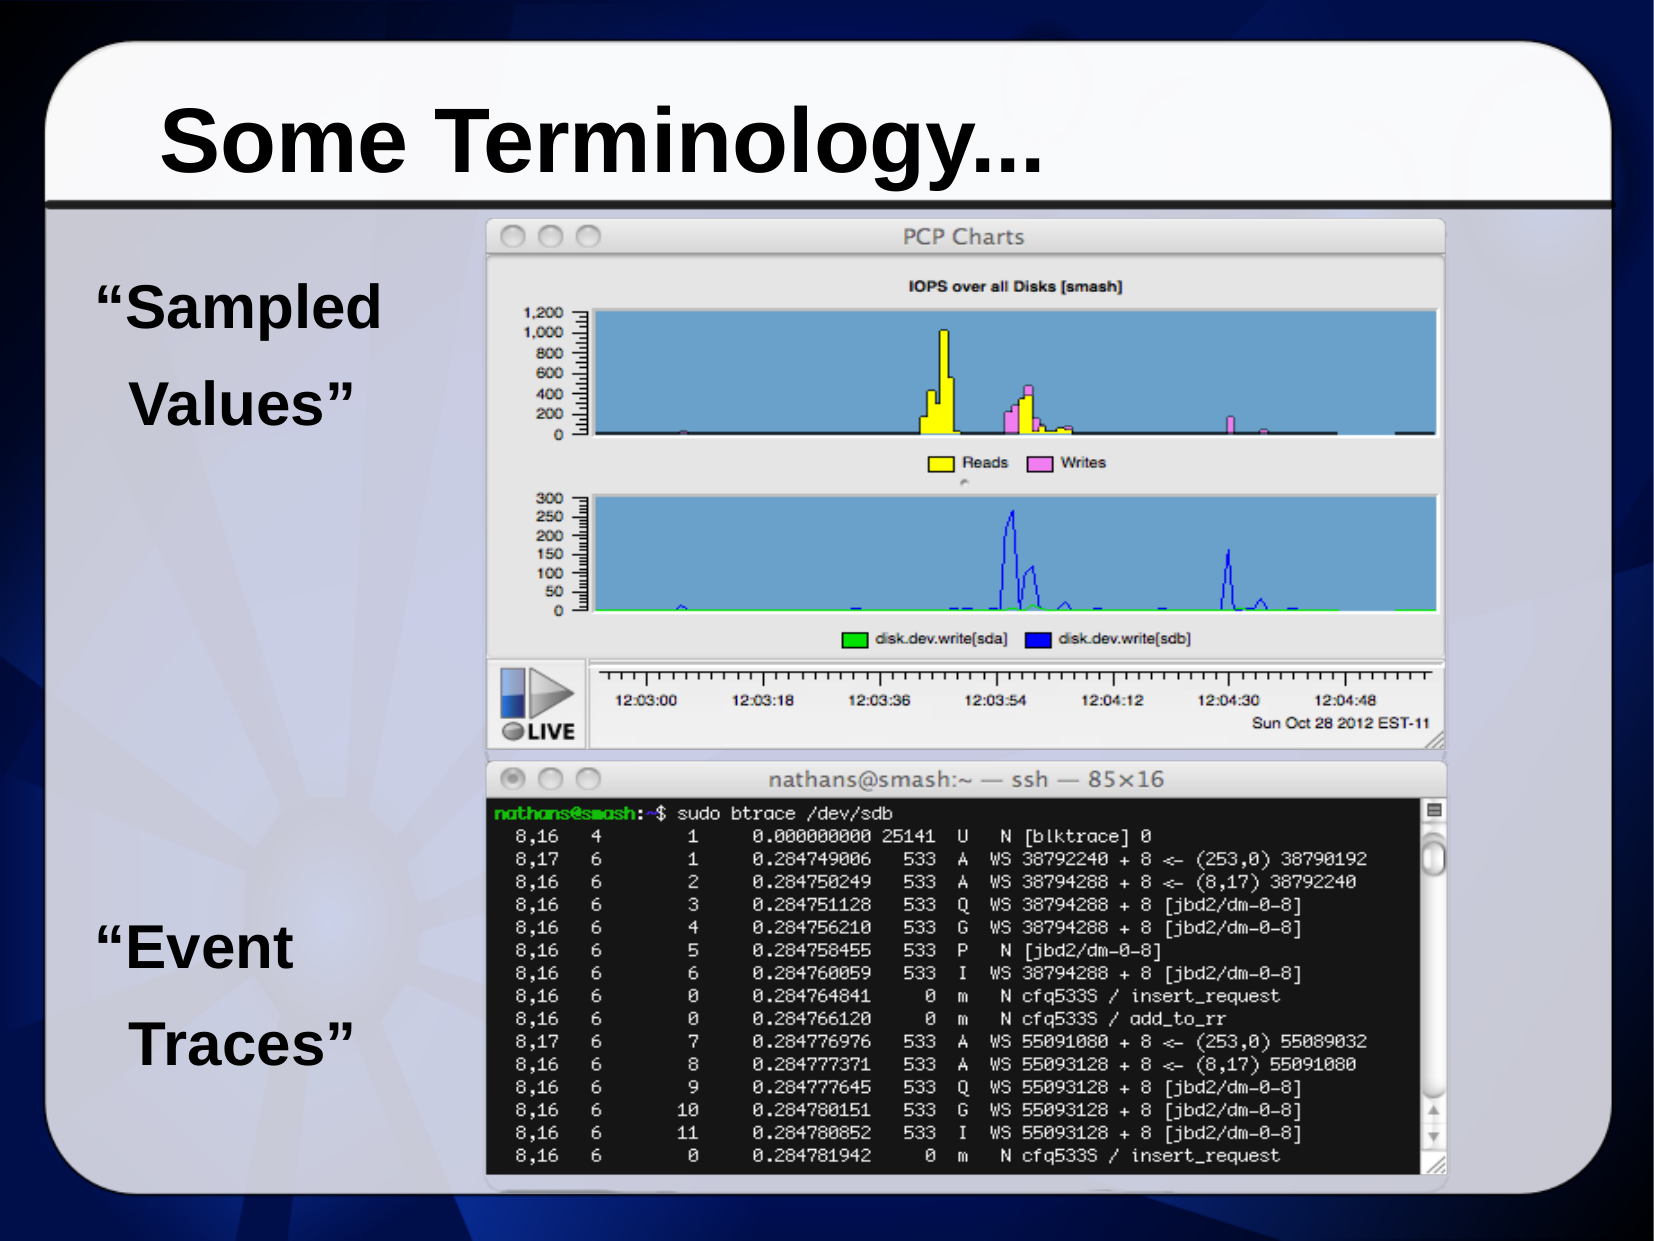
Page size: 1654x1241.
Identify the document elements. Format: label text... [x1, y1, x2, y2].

title Some Terminology... [82, 37, 1571, 245]
list “Sampled Values” “Event Traces” [94, 272, 463, 1084]
picture [0, 0, 1654, 1241]
